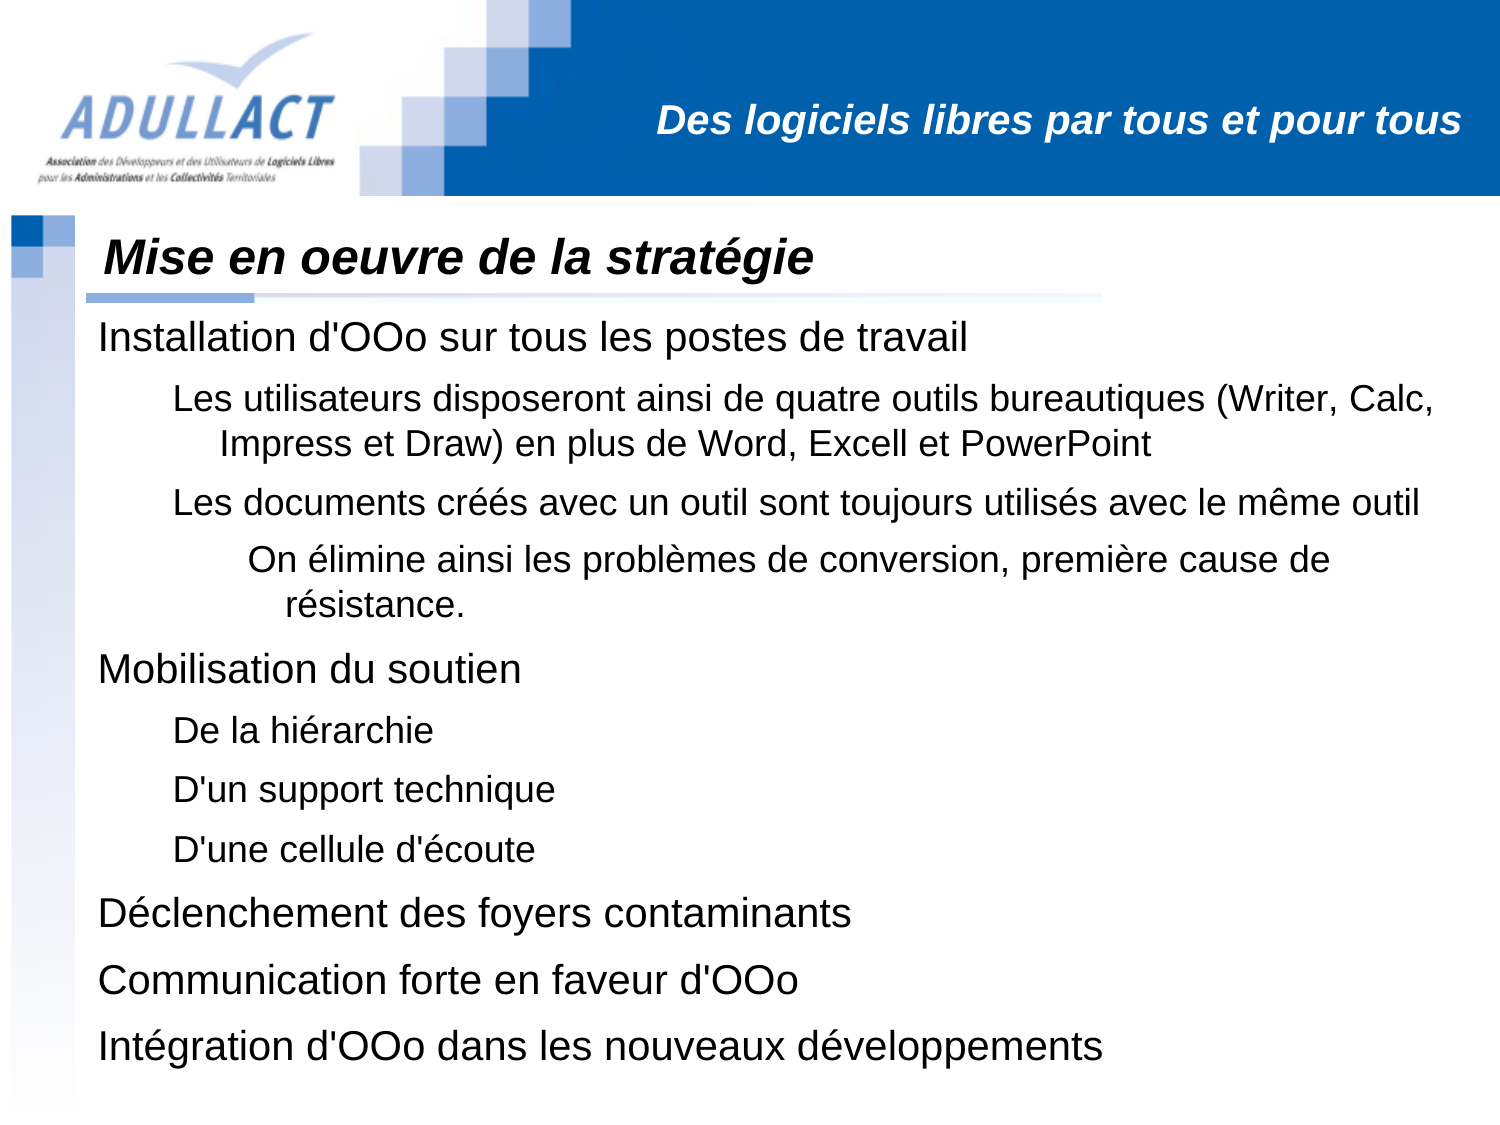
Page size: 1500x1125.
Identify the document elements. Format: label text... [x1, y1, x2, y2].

picture [10, 214, 75, 1113]
picture [86, 293, 1102, 303]
picture [356, 0, 1500, 196]
title Mise en oeuvre de la stratégie [88, 219, 1459, 292]
picture [31, 29, 346, 189]
list Installation d'OOo sur tous les postes de travail Les utilisateurs disposeront ainsi de quatre outils bureautiques (Writer, Calc, Impress et Draw) en plus de Word, Excell et PowerPoint Les documents créés avec un outil sont toujours utilisés avec le même outil On élimine ainsi les problèmes de conversion, première cause de résistance. Mobilisation du soutien De la hiérarchie D'un support technique D'une cellule d'écoute Déclenchement des foyers contaminants Communication forte en faveur d'OOo Intégration d'OOo dans les nouveaux développements [97, 309, 1440, 1125]
